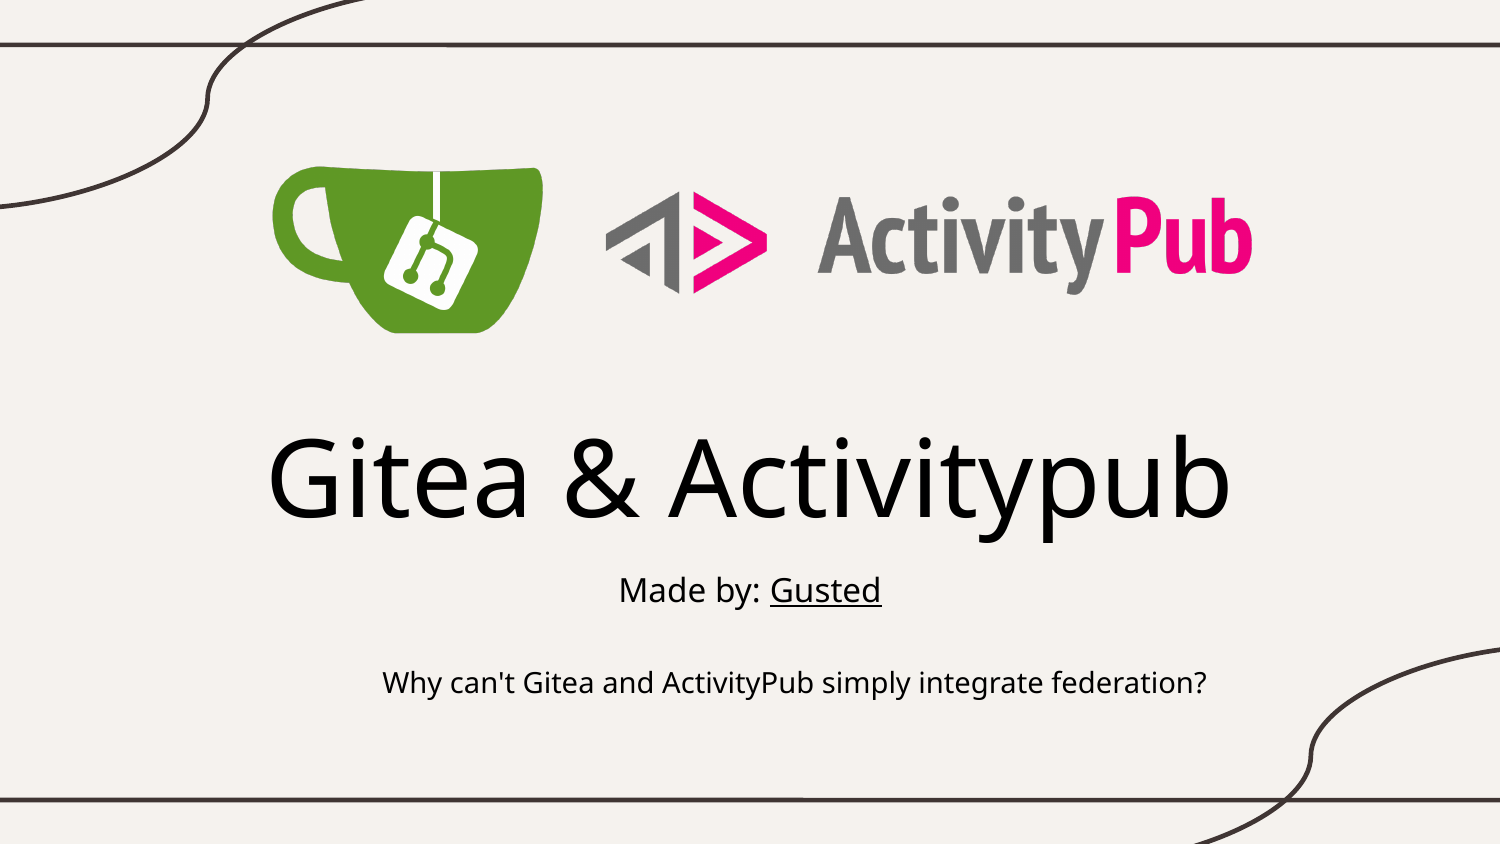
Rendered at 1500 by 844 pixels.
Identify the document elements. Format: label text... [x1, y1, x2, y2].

title Gitea & Activitypub [170, 217, 1330, 553]
picture [558, 145, 1303, 340]
subtitle Made by: Gusted [170, 553, 1330, 627]
text_box Why can't Gitea and ActivityPub simply integrate federation? [279, 649, 1311, 715]
picture [270, 105, 545, 380]
